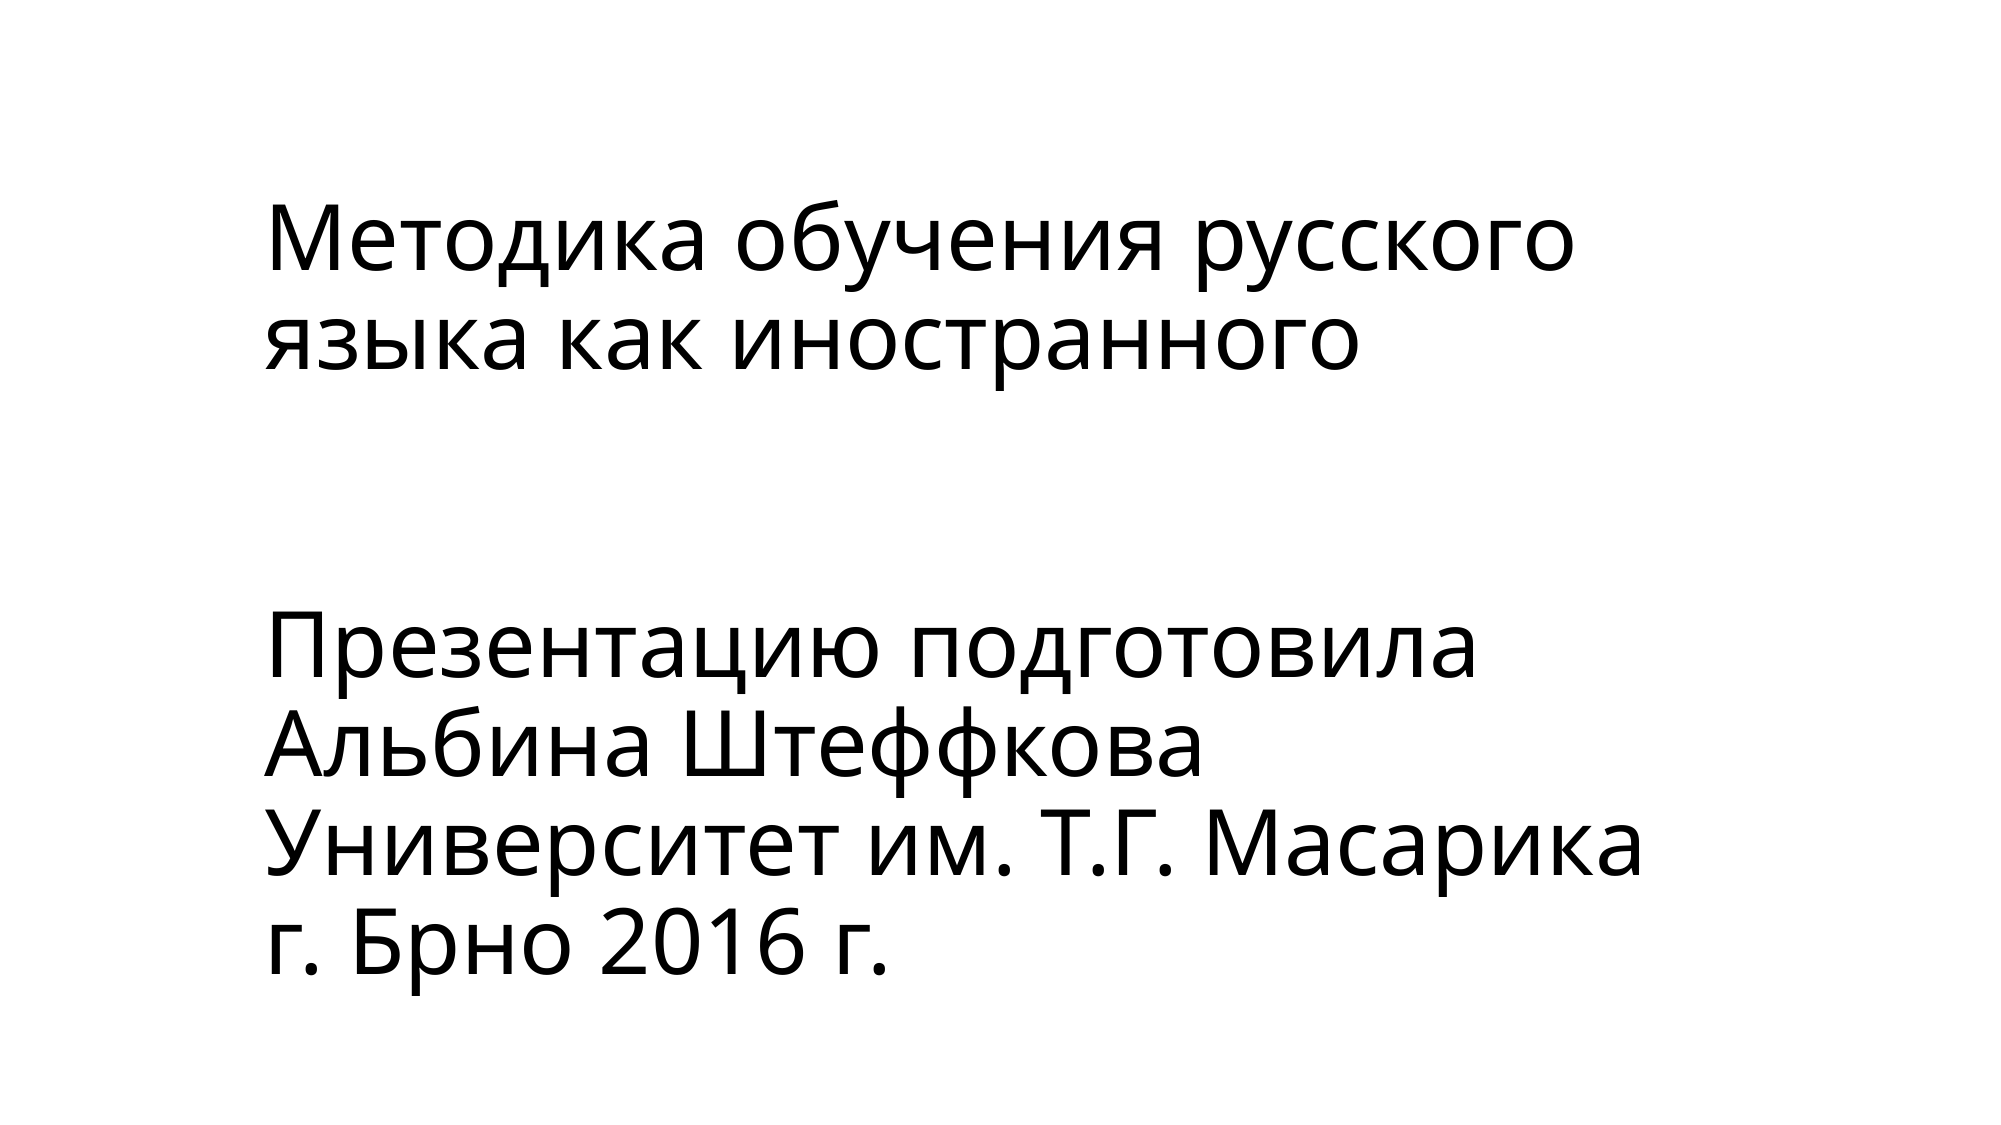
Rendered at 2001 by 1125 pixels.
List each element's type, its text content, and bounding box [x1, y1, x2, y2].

subtitle Презентацию подготовила Альбина Штеффкова Университет им. Т.Г. Масарика г. Брно 2016 г. [249, 590, 1750, 863]
title Методика обучения русского языка как иностранного [249, 184, 1750, 576]
